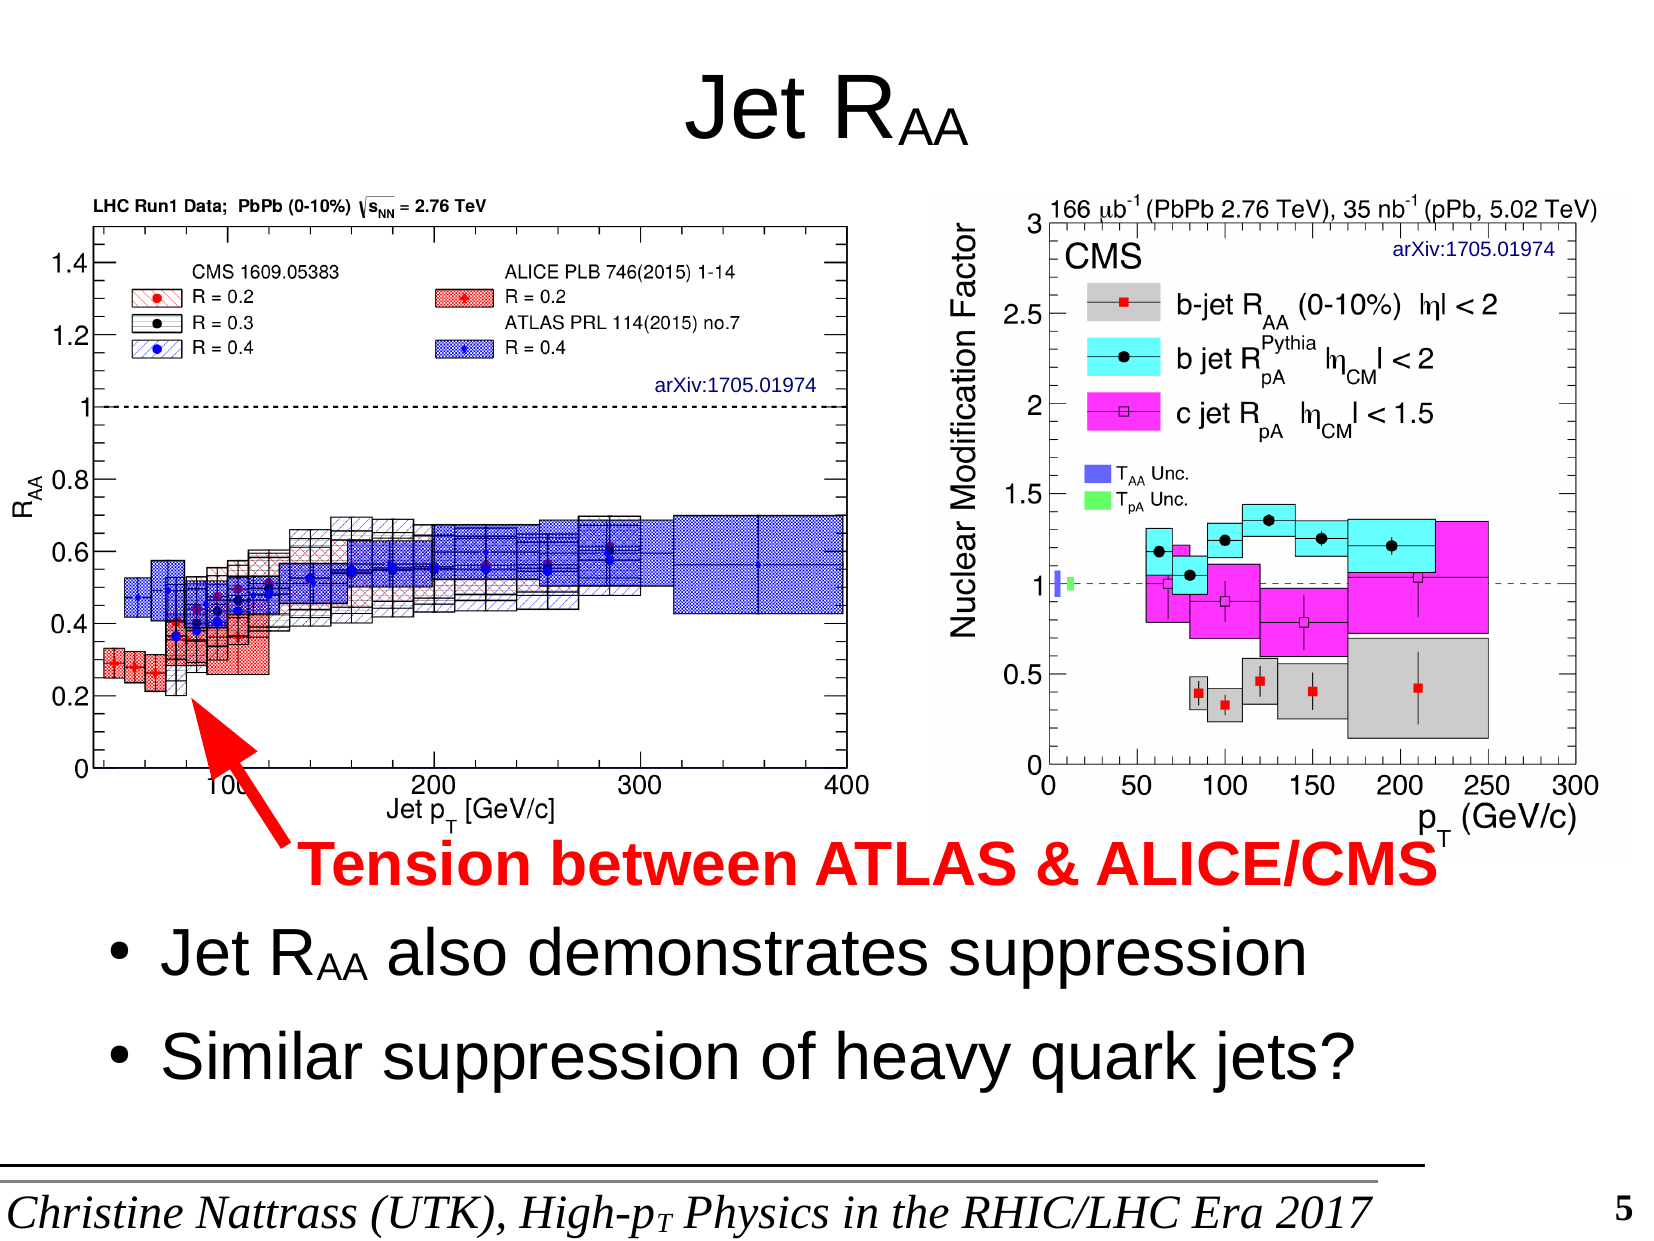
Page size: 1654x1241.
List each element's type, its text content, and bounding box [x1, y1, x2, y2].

text_box Tension between ATLAS & ALICE/CMS [283, 821, 1463, 912]
list Jet RAA also demonstrates suppression Similar suppression of heavy quark jets? [90, 915, 1546, 1100]
text_box arXiv:1705.01974 [634, 366, 832, 405]
text_box arXiv:1705.01974 [1372, 230, 1570, 269]
title Jet RAA [82, 40, 1571, 174]
picture [0, 159, 1632, 865]
